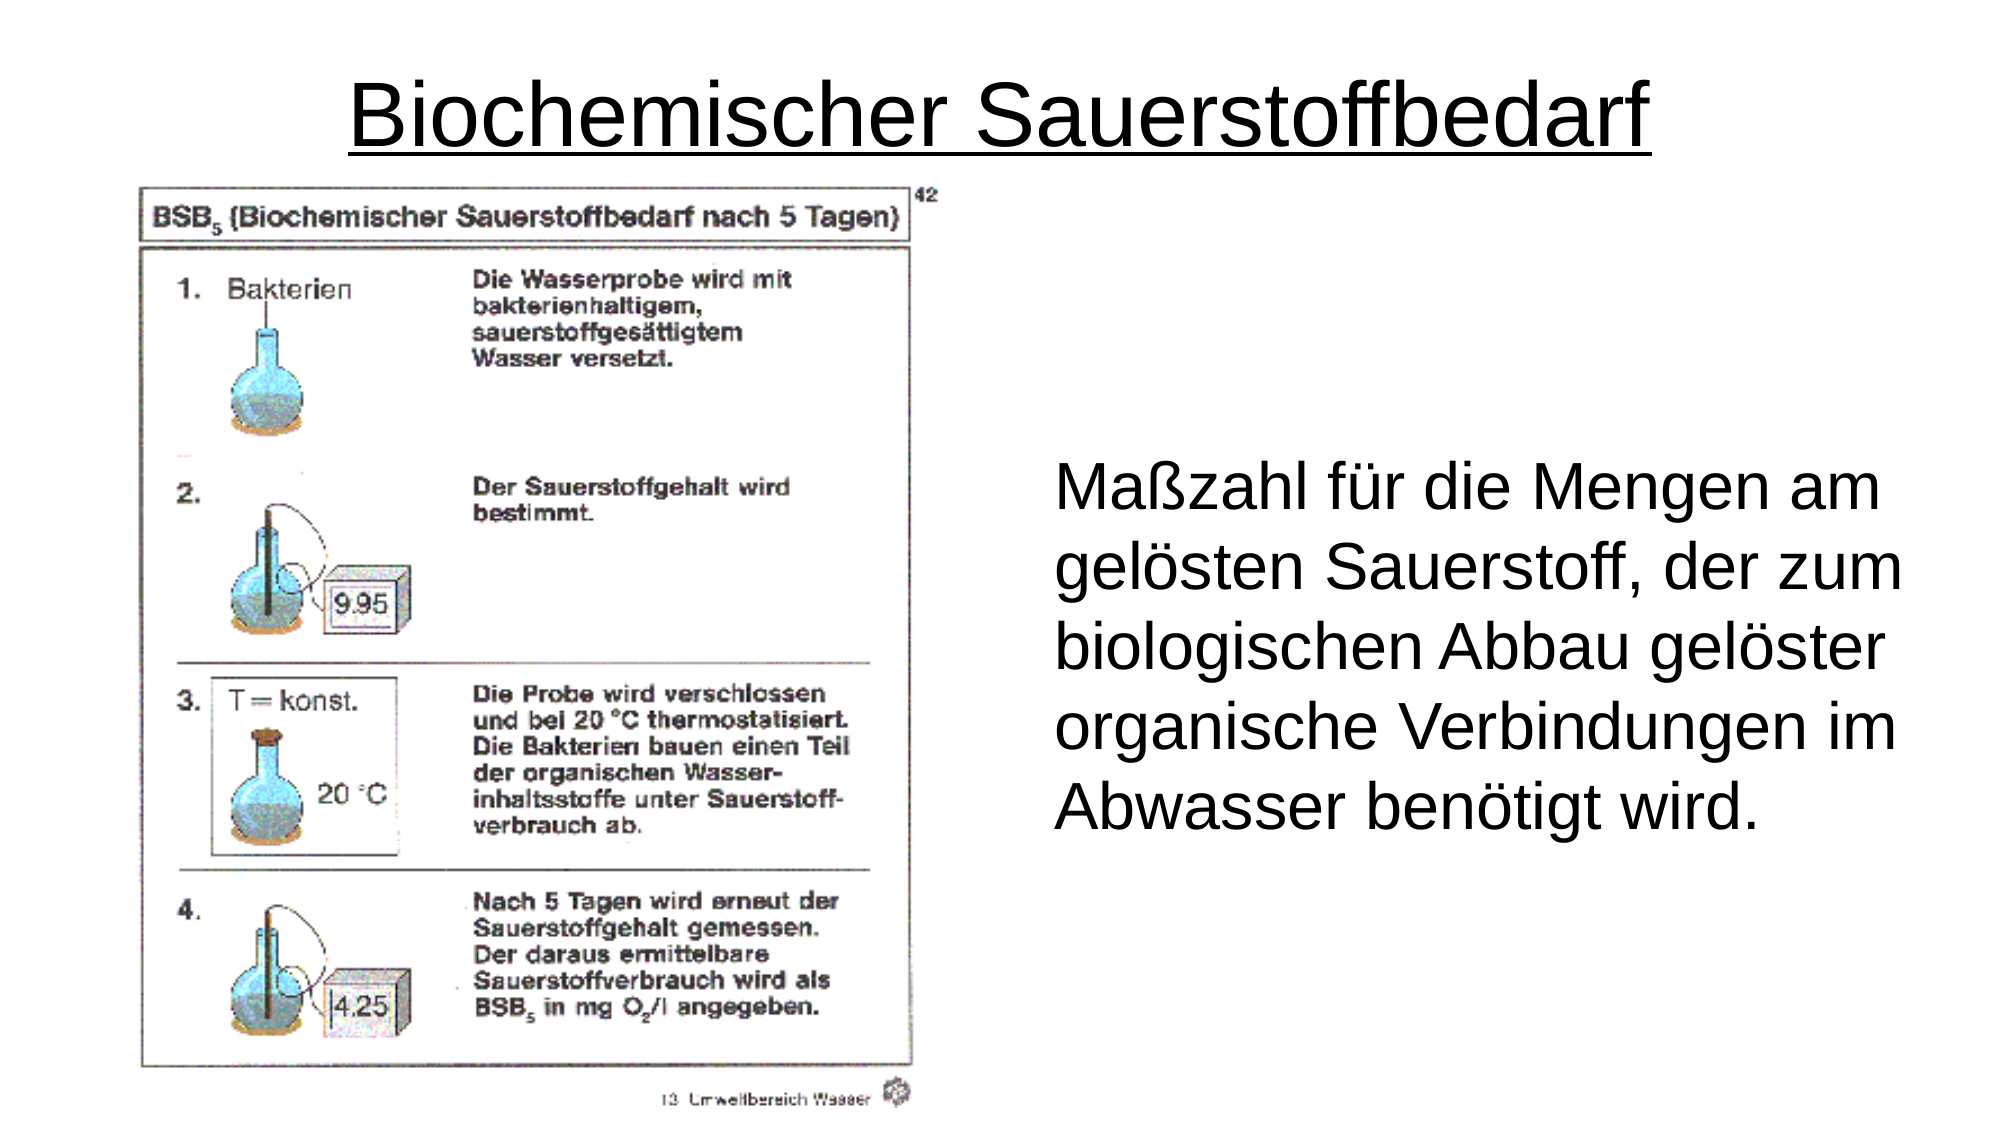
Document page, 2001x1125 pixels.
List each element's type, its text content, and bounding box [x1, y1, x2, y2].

picture [135, 177, 945, 1108]
text_box Maßzahl für die Mengen am gelösten Sauerstoff, der zum biologischen Abbau gelöster organische Verbindungen im Abwasser benötigt wird. [1039, 435, 1973, 851]
title Biochemischer Sauerstoffbedarf [137, 59, 1863, 278]
